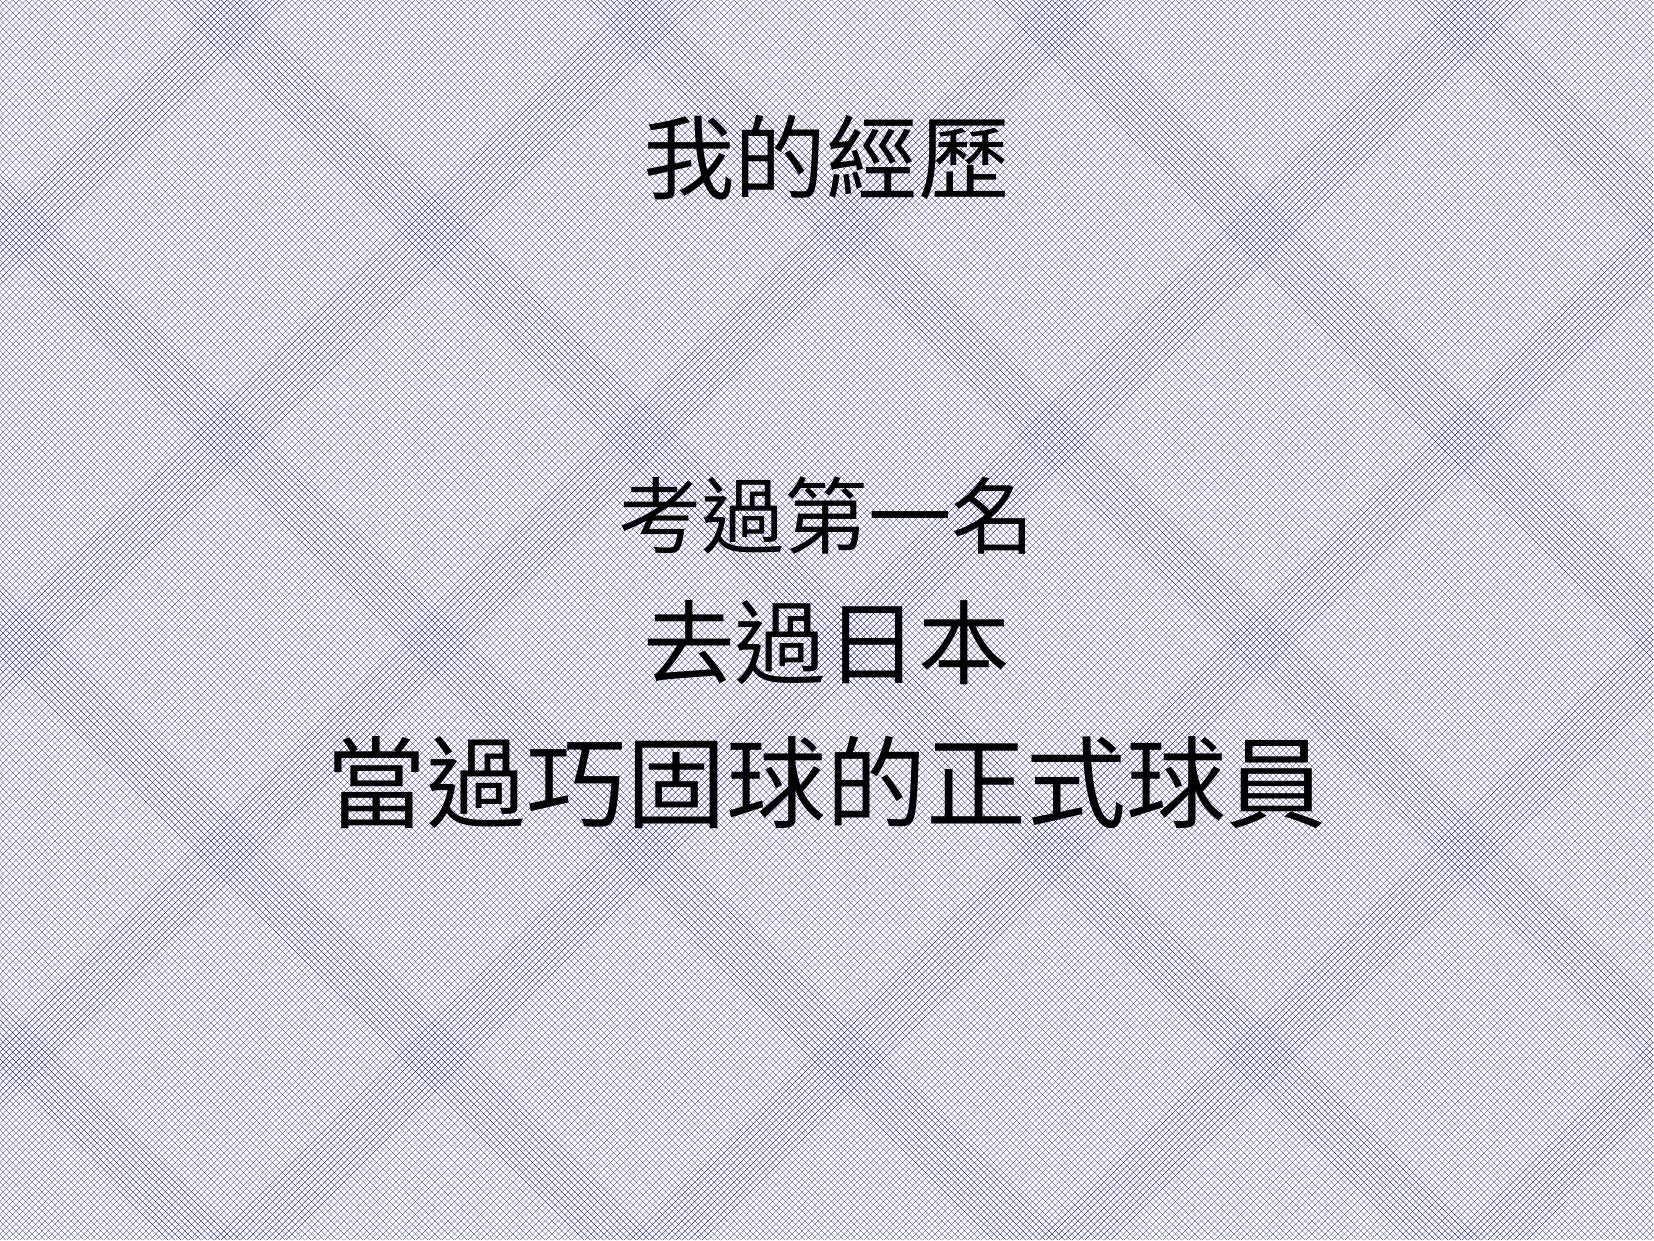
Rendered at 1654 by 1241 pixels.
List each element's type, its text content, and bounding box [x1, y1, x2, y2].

subtitle 考過第一名 去過日本 當過巧固球的正式球員 [82, 290, 1571, 1010]
title 我的經歷 [82, 49, 1571, 257]
